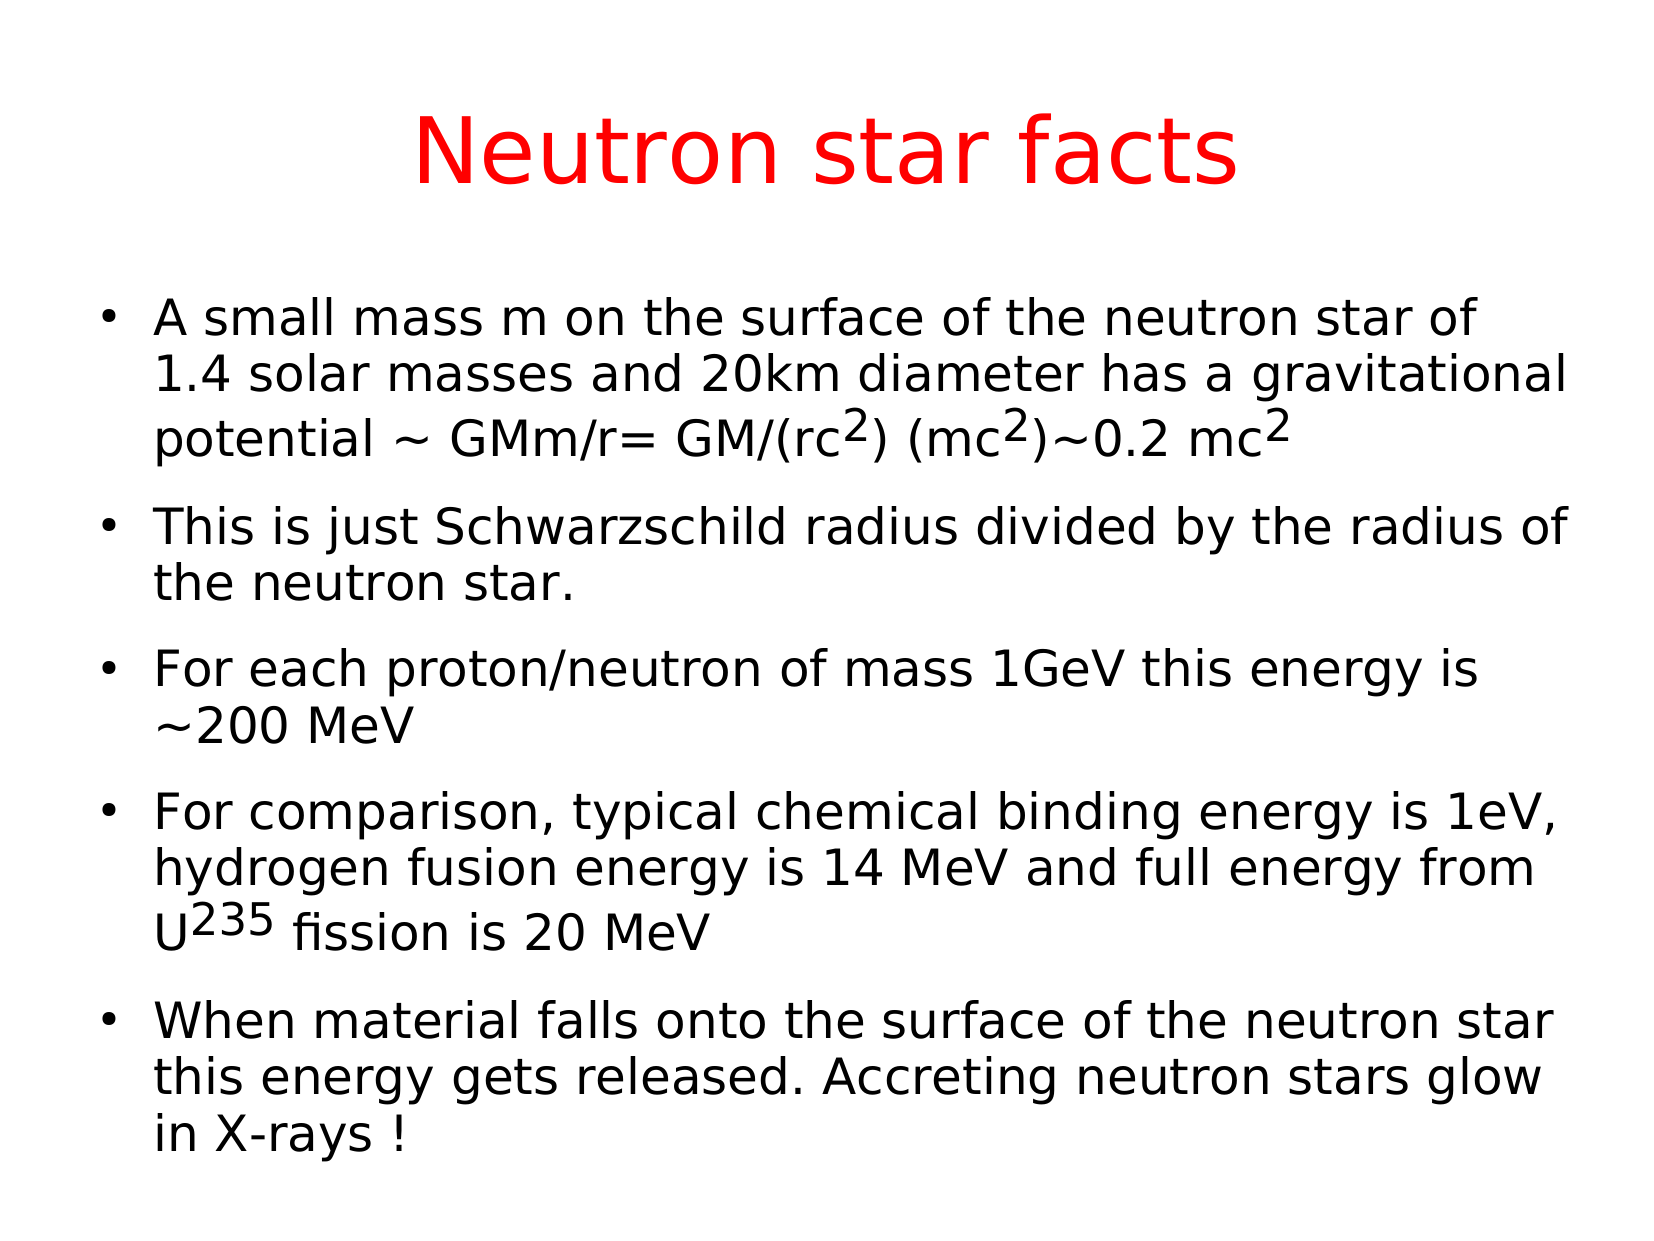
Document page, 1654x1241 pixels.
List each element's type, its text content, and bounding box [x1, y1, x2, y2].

title Neutron star facts [82, 49, 1571, 257]
list A small mass m on the surface of the neutron star of 1.4 solar masses and 20km diameter has a gravitational potential ~ GMm/r= GM/(rc2) (mc2)~0.2 mc2 This is just Schwarzschild radius divided by the radius of the neutron star. For each proton/neutron of mass 1GeV this energy is ~200 MeV For comparison, typical chemical binding energy is 1eV, hydrogen fusion energy is 14 MeV and full energy from U235 fission is 20 MeV When material falls onto the surface of the neutron star this energy gets released. Accreting neutron stars glow in X-rays ! [82, 290, 1571, 1241]
